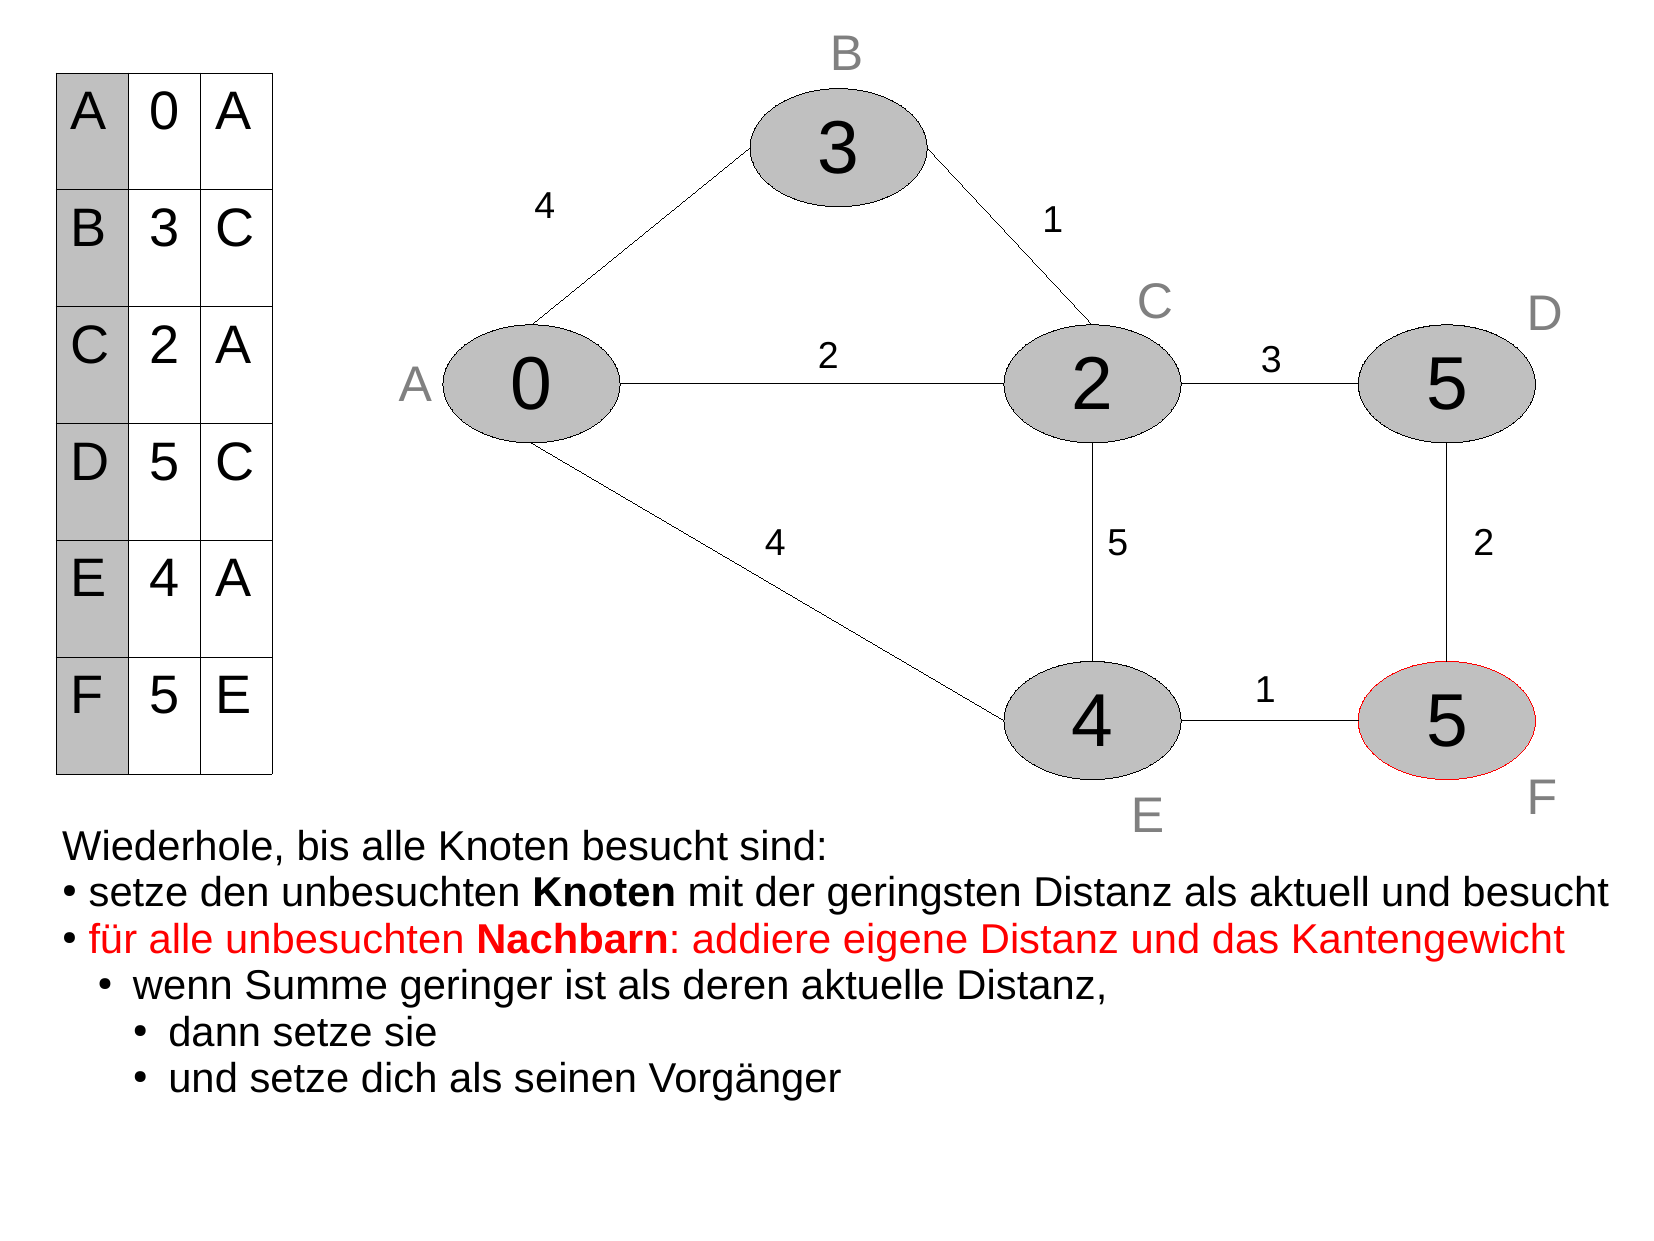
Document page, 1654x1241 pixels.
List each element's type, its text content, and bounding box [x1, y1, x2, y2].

table_header 0 [129, 74, 200, 189]
table_cell A [201, 541, 272, 657]
table_cell 2 [129, 307, 200, 423]
text_box E [1116, 779, 1176, 815]
text_box C [1122, 265, 1211, 361]
text_box D [1511, 277, 1601, 367]
table_cell 3 [129, 190, 200, 306]
table_cell E [201, 658, 272, 774]
table_cell 4 [129, 541, 200, 657]
text_box 2 [1458, 513, 1518, 585]
table_cell 5 [129, 658, 200, 774]
text_box 5 [1358, 324, 1536, 443]
table_cell C [57, 307, 128, 423]
text_box 2 [1003, 324, 1182, 443]
text_box 4 [519, 177, 579, 235]
text_box 4 [750, 513, 810, 571]
table_cell D [57, 424, 128, 540]
table_header A [57, 74, 128, 189]
table_cell F [57, 658, 128, 774]
table_cell B [57, 190, 128, 306]
table_cell C [201, 424, 272, 540]
text_box A [383, 348, 473, 426]
text_box 3 [1246, 330, 1306, 390]
text_box 4 [1003, 661, 1182, 780]
text_box Wiederhole, bis alle Knoten besucht sind: setze den unbesuchten Knoten mit der geringsten Distanz als aktuell und besucht für alle unbesuchten Nachbarn: addiere eigene Distanz und das Kantengewicht wenn Summe geringer ist als deren aktuelle Distanz, dann setze sie und setze dich als seinen Vorgänger [47, 815, 1654, 1113]
text_box 2 [803, 326, 863, 384]
table_cell C [201, 190, 272, 306]
text_box 1 [1240, 661, 1300, 725]
table_cell A [201, 307, 272, 423]
text_box 0 [461, 324, 621, 443]
text_box 5 [1358, 661, 1536, 780]
text_box 5 [1092, 513, 1152, 573]
table_cell 5 [129, 424, 200, 540]
text_box F [1511, 761, 1601, 815]
text_box B [814, 17, 904, 89]
text_box 3 [750, 89, 928, 207]
text_box 1 [1027, 191, 1087, 249]
table_header A [201, 74, 272, 189]
table_cell E [57, 541, 128, 657]
